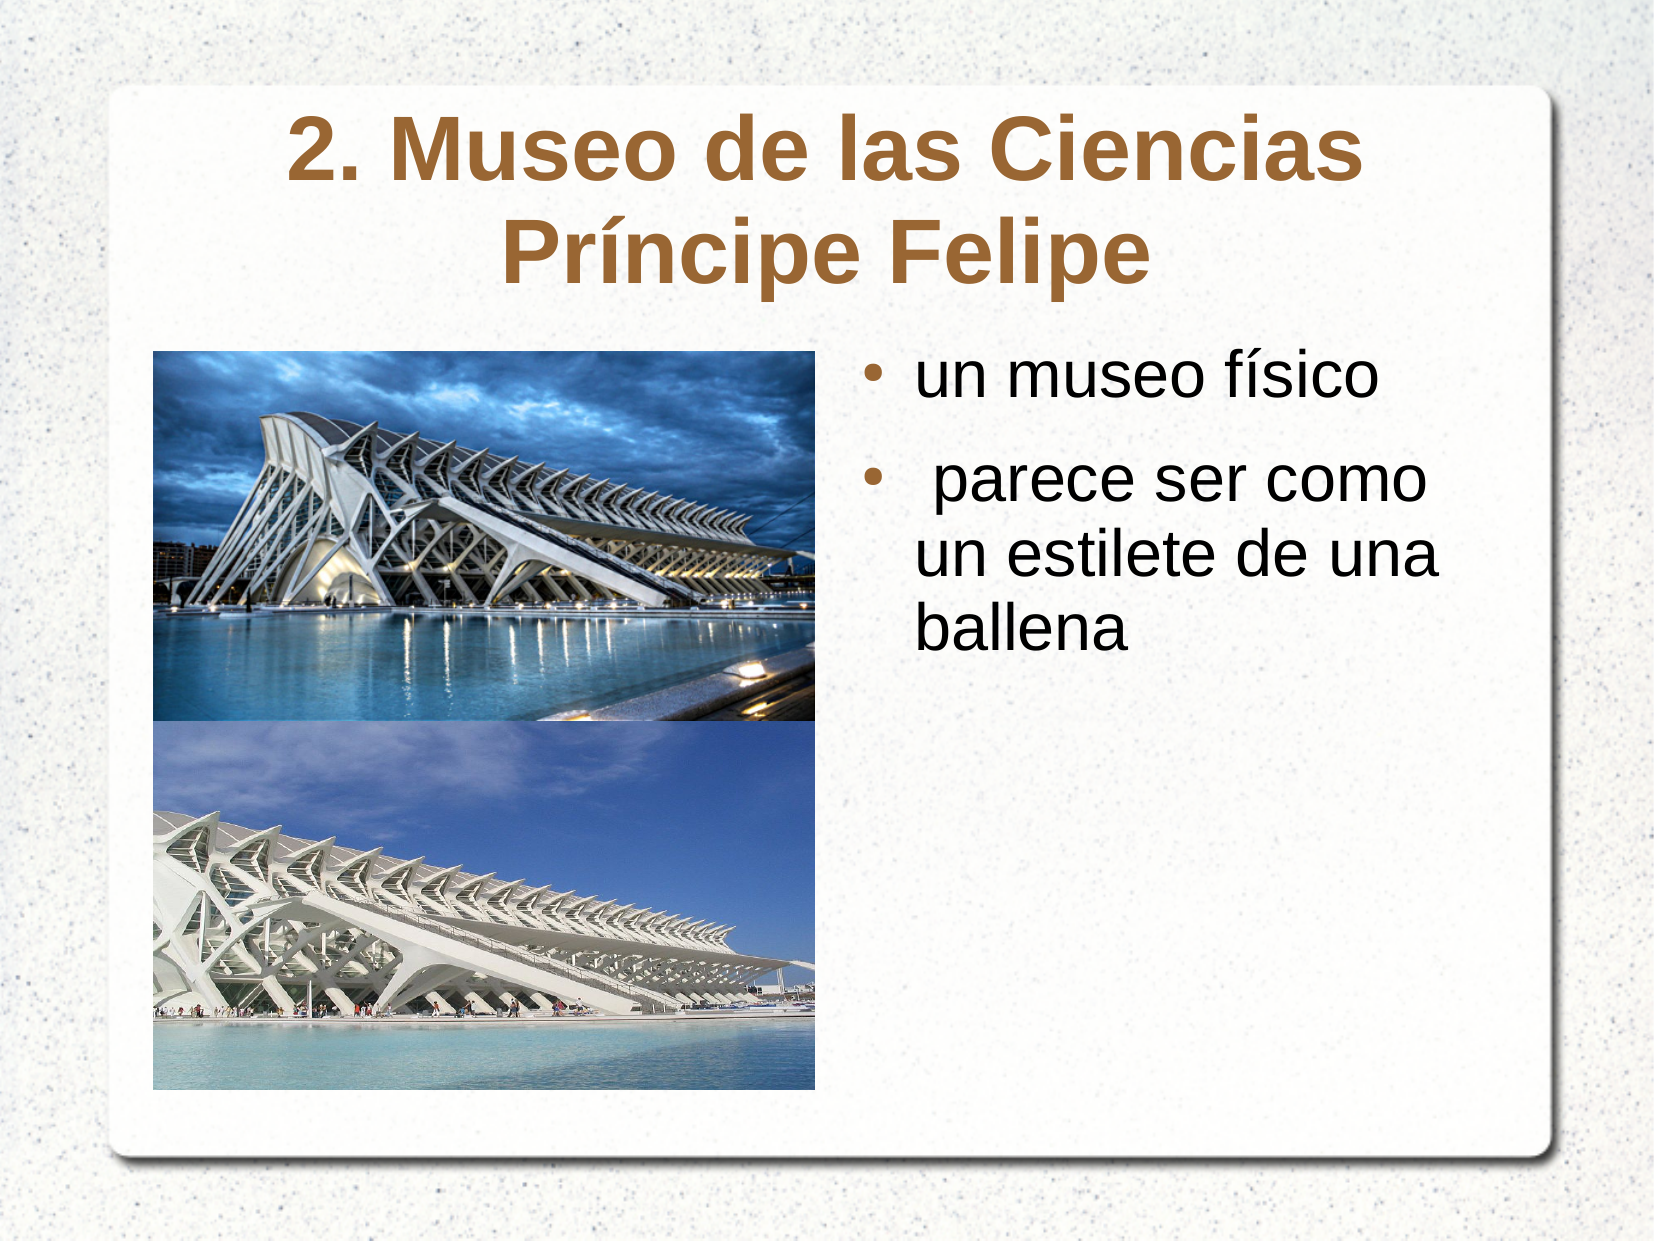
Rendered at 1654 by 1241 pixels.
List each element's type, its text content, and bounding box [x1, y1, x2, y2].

title 2. Museo de las Ciencias Príncipe Felipe [118, 96, 1536, 304]
picture [0, 0, 1654, 1241]
list un museo físico parece ser como un estilete de una ballena [843, 336, 1507, 987]
